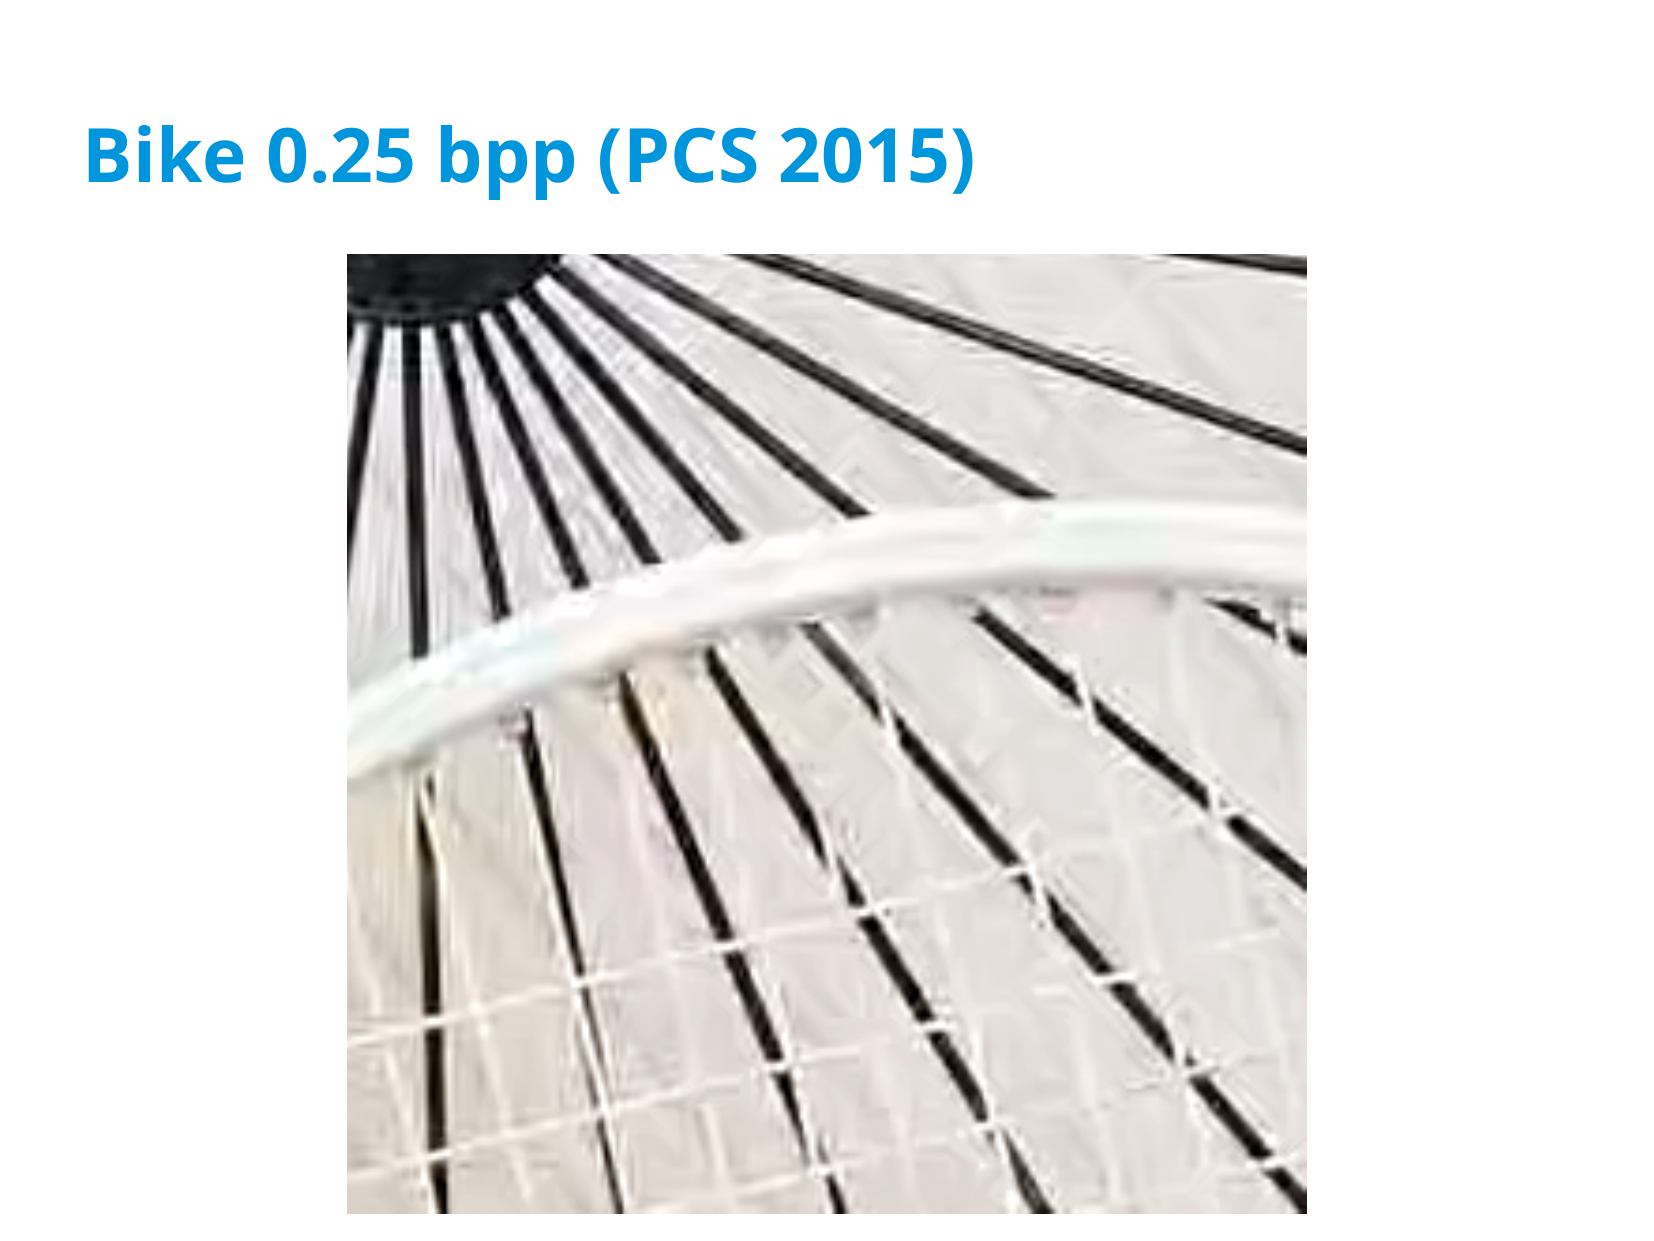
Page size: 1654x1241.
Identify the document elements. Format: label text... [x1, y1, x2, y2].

picture [347, 254, 1307, 1214]
title Bike 0.25 bpp (PCS 2015) [82, 49, 1571, 257]
